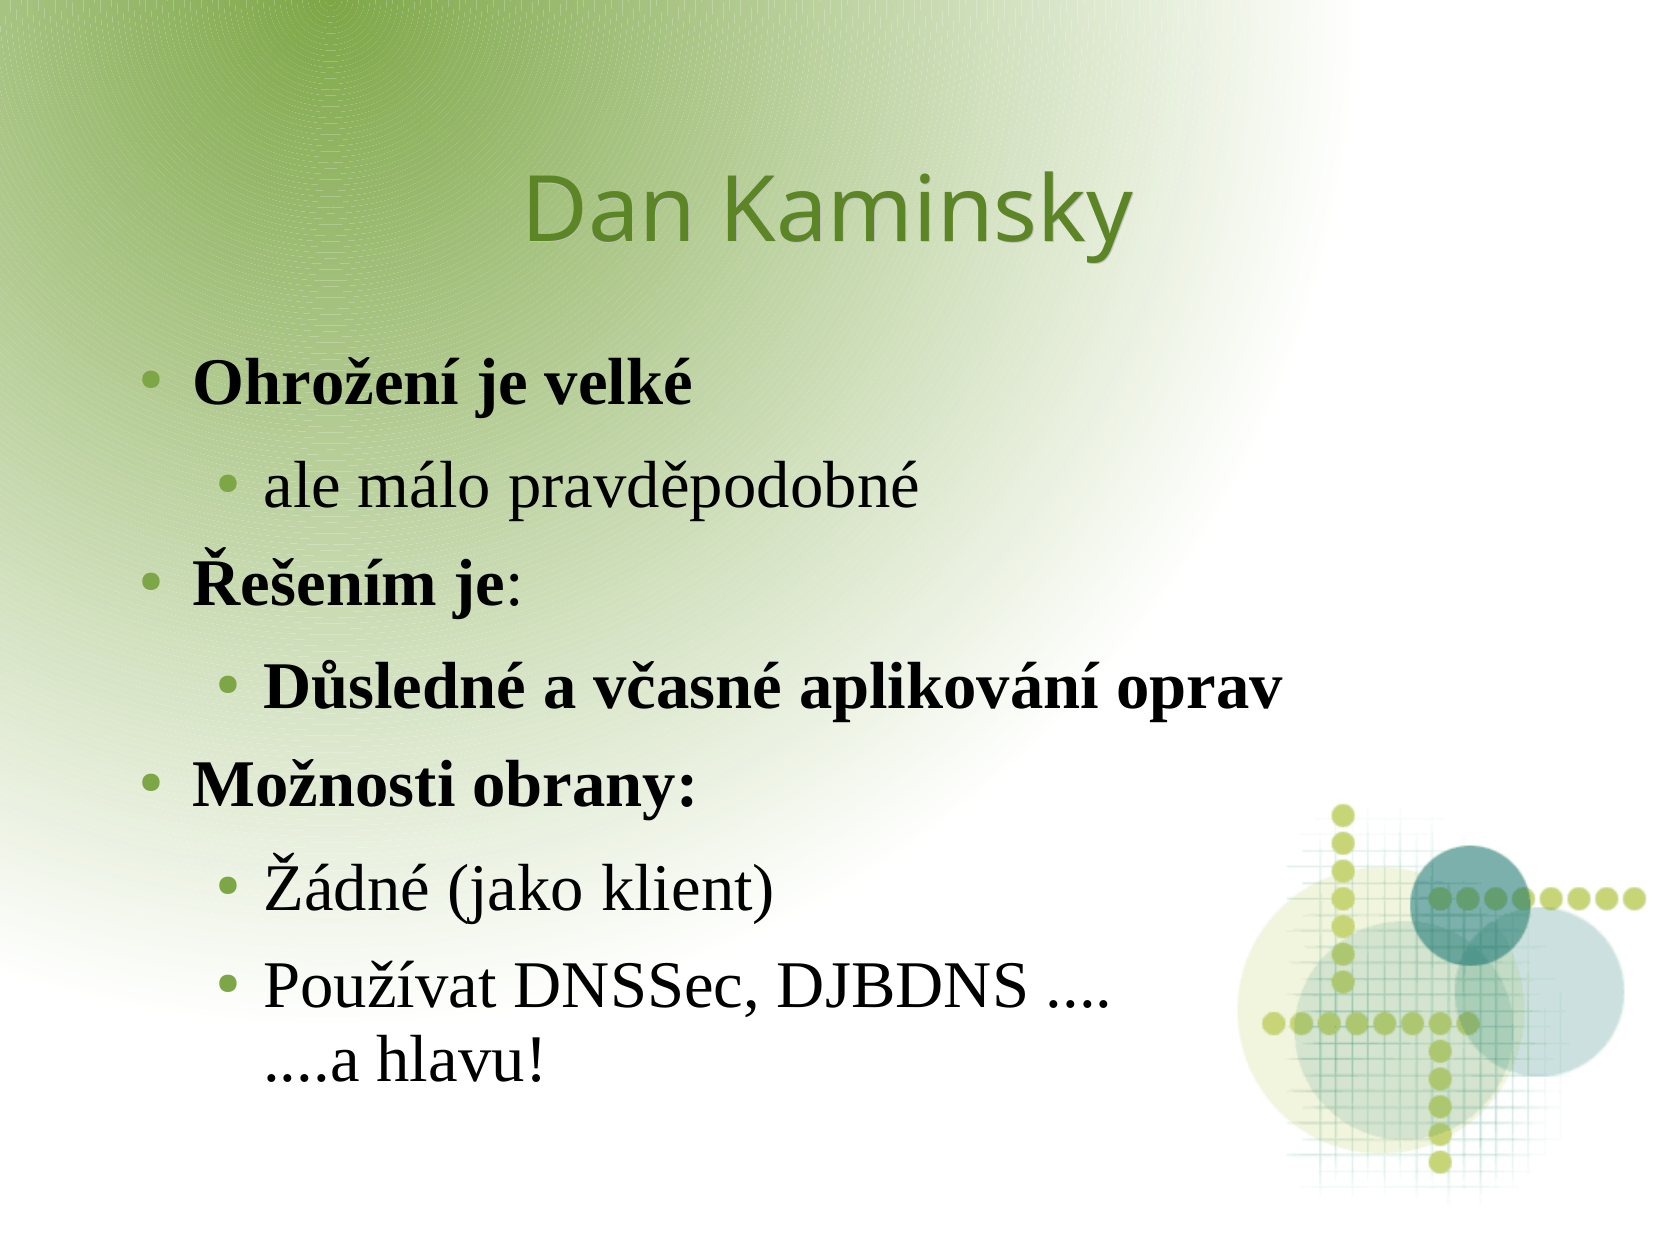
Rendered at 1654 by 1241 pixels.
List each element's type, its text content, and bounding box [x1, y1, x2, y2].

list Ohrožení je velké ale málo pravděpodobné Řešením je: Důsledné a včasné aplikování oprav Možnosti obrany: Žádné (jako klient) Používat DNSSec, DJBDNS .... ....a hlavu! [121, 344, 1534, 1127]
picture [1224, 792, 1654, 1211]
title Dan Kaminsky [121, 102, 1534, 311]
